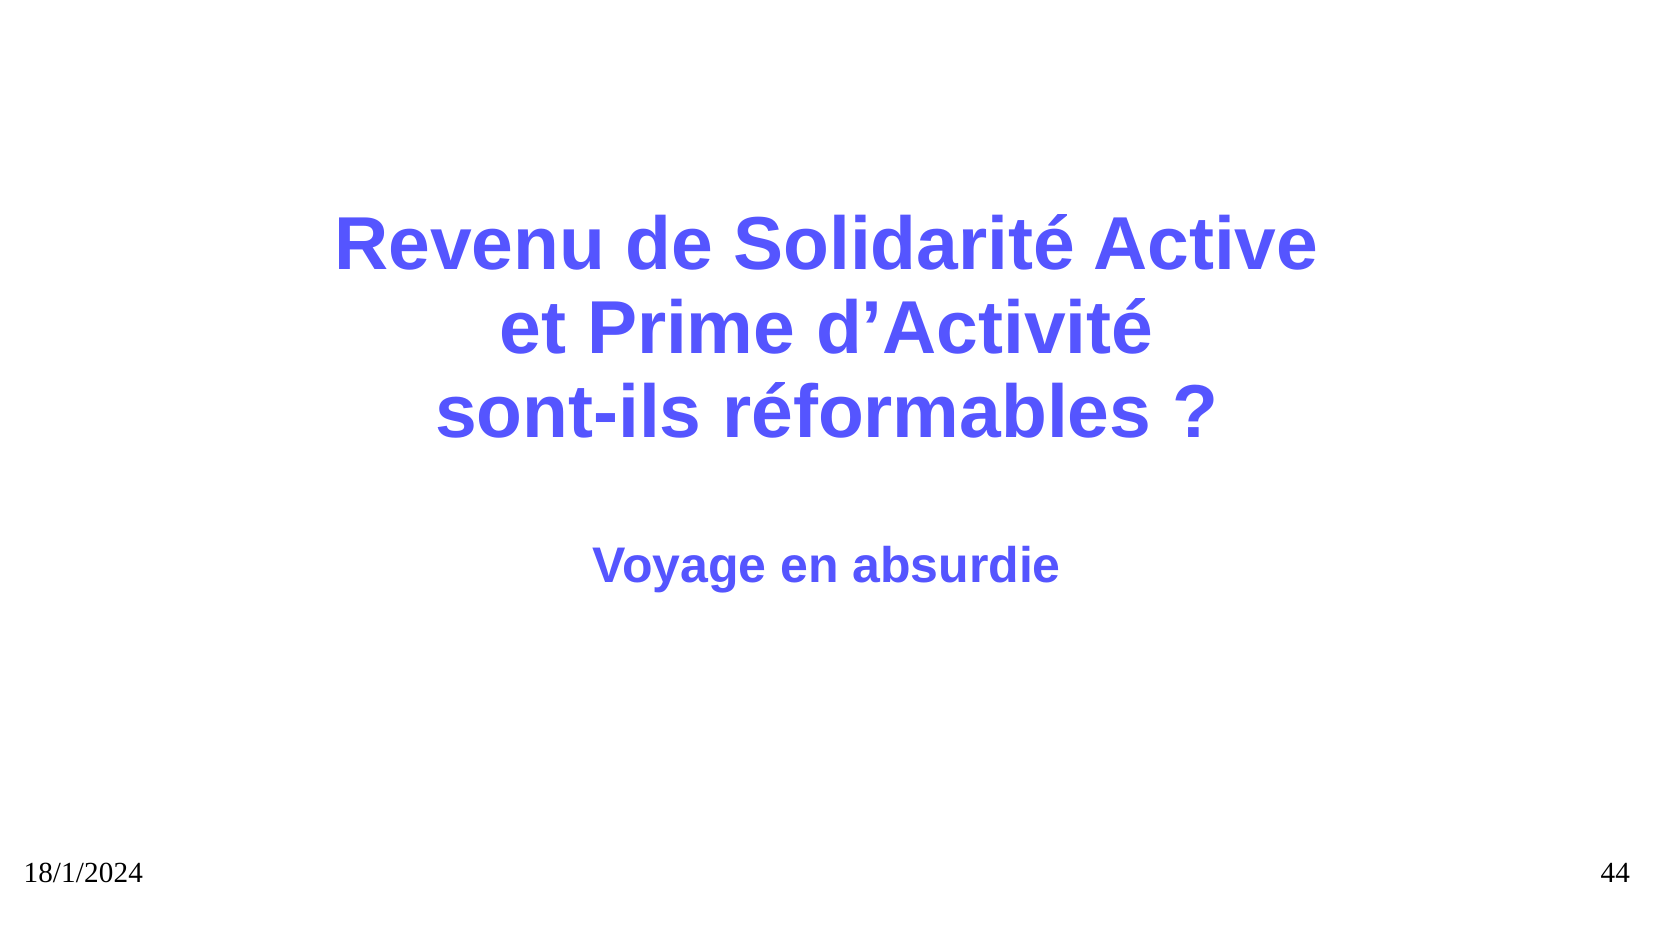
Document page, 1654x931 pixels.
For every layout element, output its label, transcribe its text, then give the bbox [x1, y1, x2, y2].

title Revenu de Solidarité Active et Prime d’Activité sont-ils réformables ? Voyage en absurdie [59, 201, 1595, 594]
